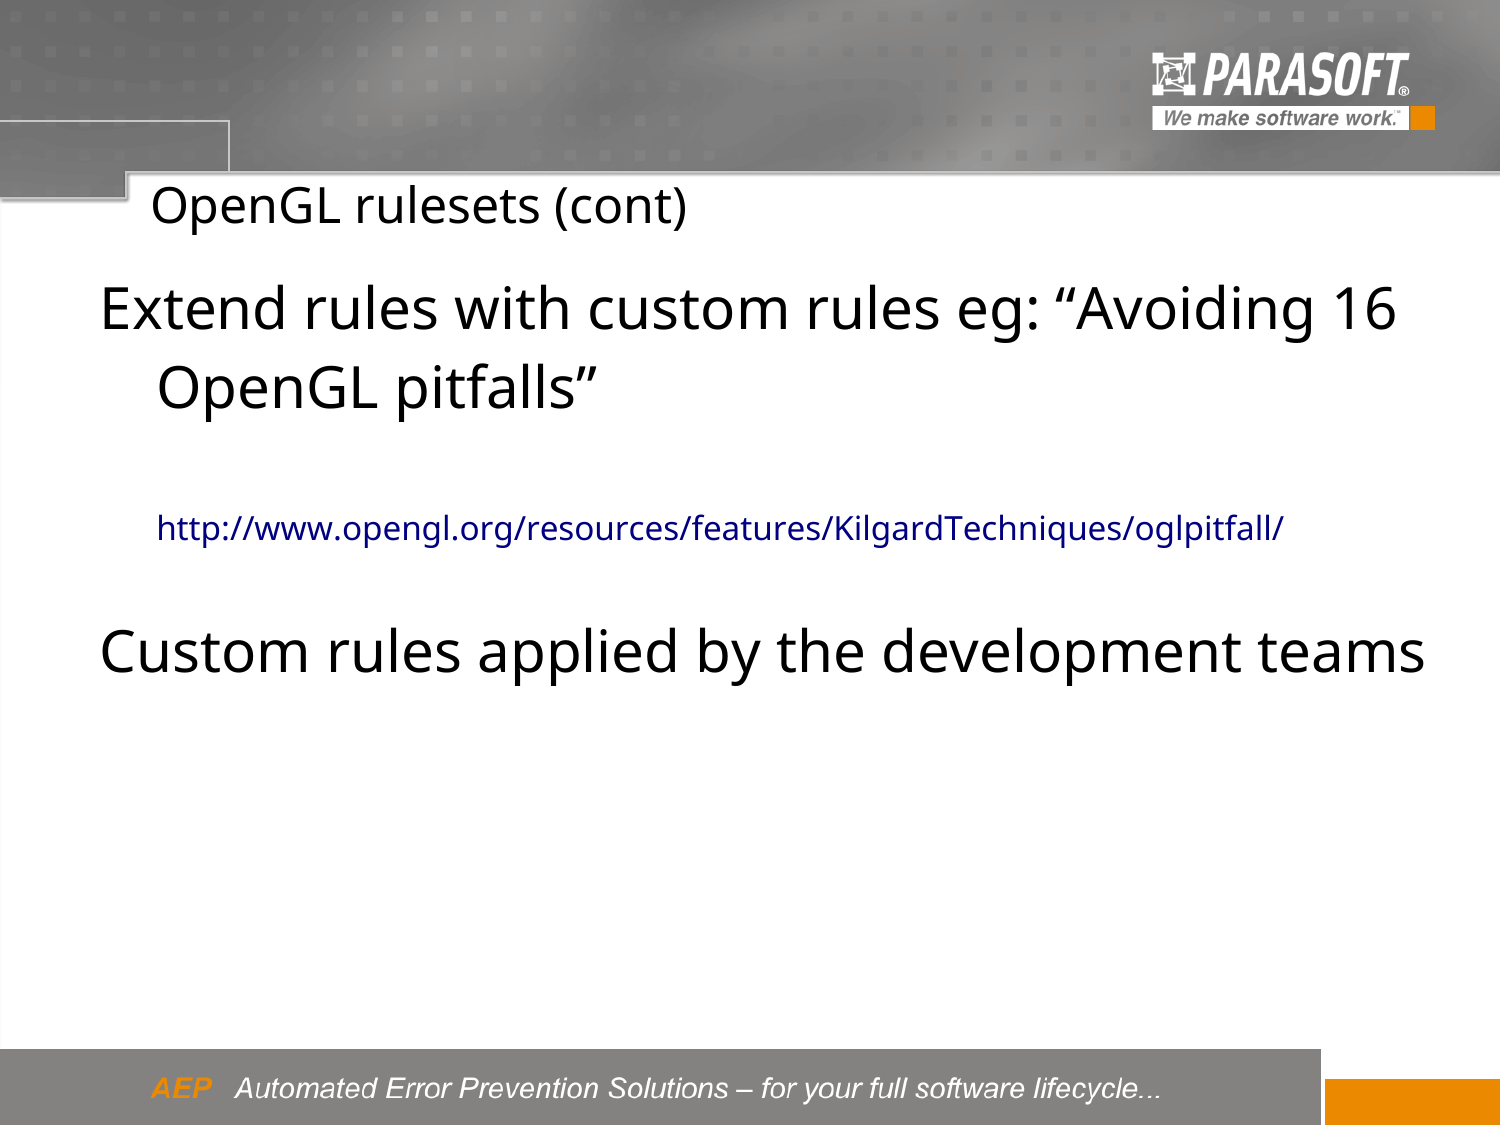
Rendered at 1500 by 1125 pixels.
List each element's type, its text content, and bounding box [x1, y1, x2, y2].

title OpenGL rulesets (cont) [150, 173, 1426, 235]
list Extend rules with custom rules eg: “Avoiding 16 OpenGL pitfalls” http://www.opengl.org/resources/features/KilgardTechniques/oglpitfall/ Custom rules applied by the development teams [99, 267, 1450, 995]
picture [0, 0, 1500, 1125]
